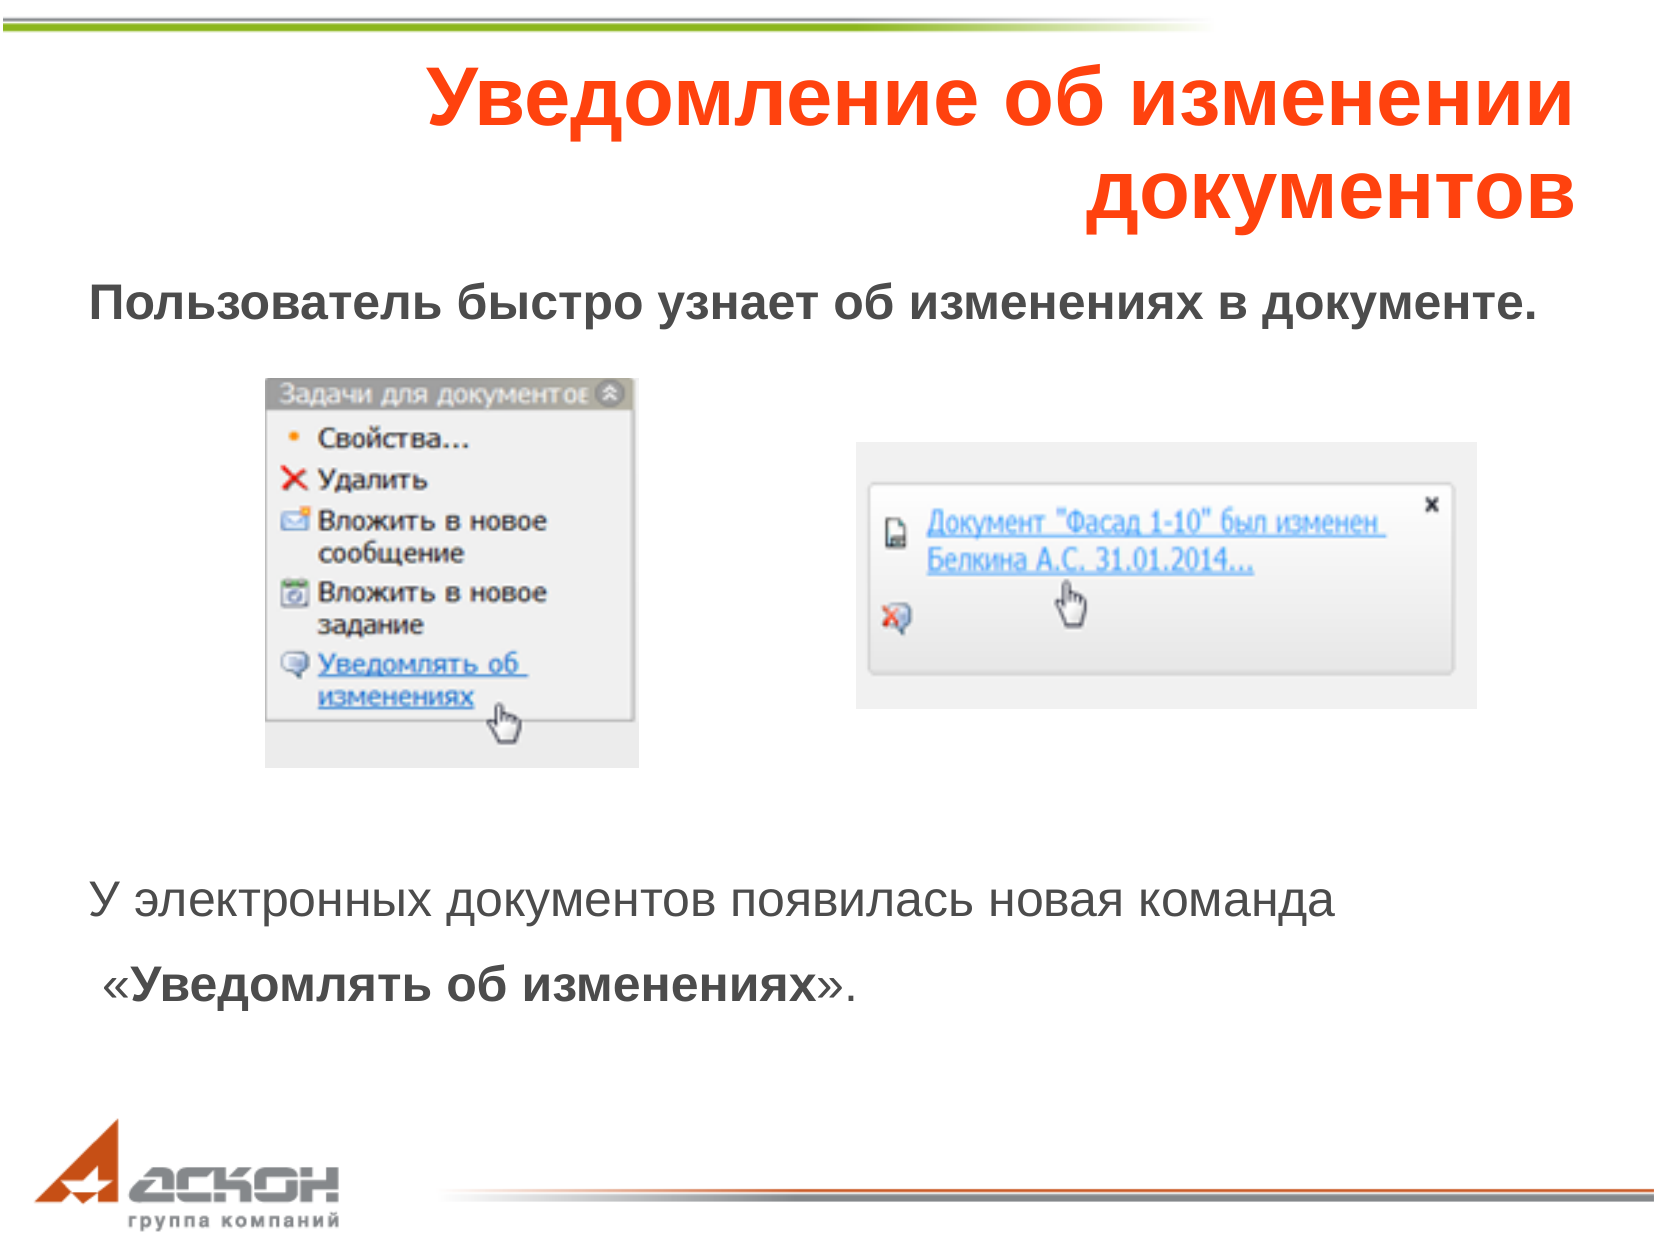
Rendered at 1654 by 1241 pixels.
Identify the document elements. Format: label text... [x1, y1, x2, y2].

list Пользователь быстро узнает об изменениях в документе. У электронных документов появилась новая команда «Уведомлять об изменениях». [88, 274, 1577, 1093]
picture [3, 0, 1654, 1241]
title Уведомление об изменении документов [88, 50, 1577, 237]
